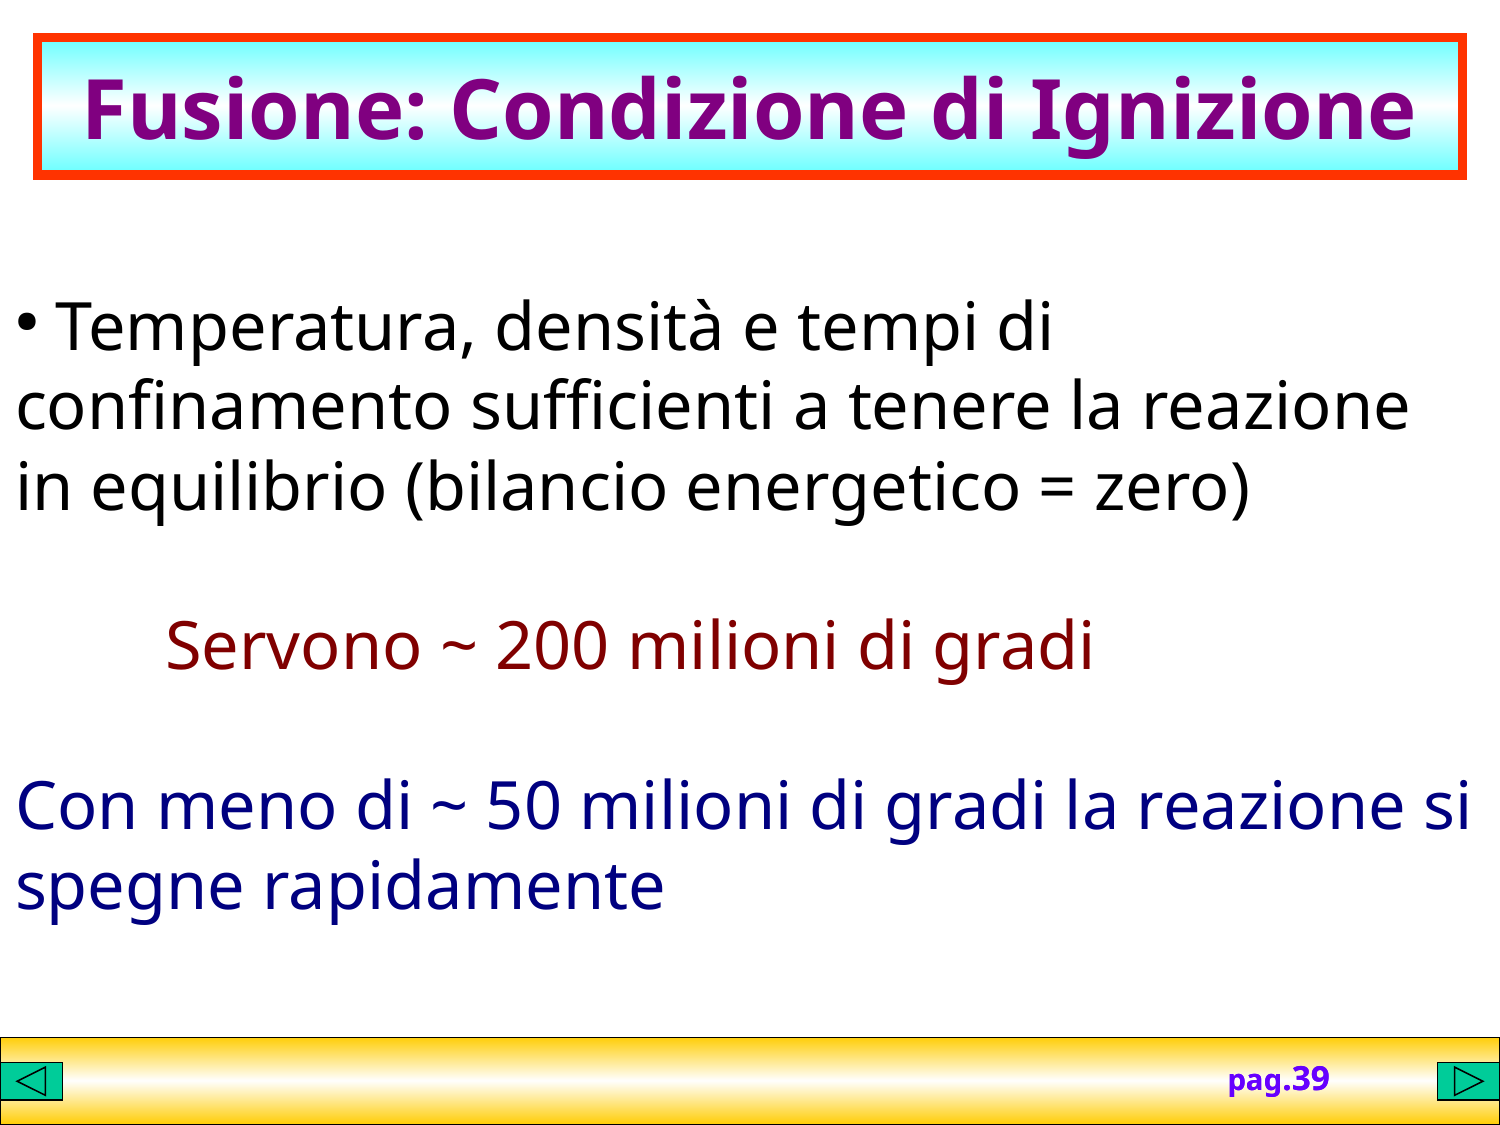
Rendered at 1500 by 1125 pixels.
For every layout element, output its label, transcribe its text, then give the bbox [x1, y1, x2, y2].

text_box pag.<number> [1212, 1050, 1413, 1125]
title Fusione: Condizione di Ignizione [37, 37, 1463, 175]
text_box Temperatura, densità e tempi di confinamento sufficienti a tenere la reazione in equilibrio (bilancio energetico = zero) Servono ~ 200 milioni di gradi Con meno di ~ 50 milioni di gradi la reazione si spegne rapidamente [0, 275, 1500, 954]
